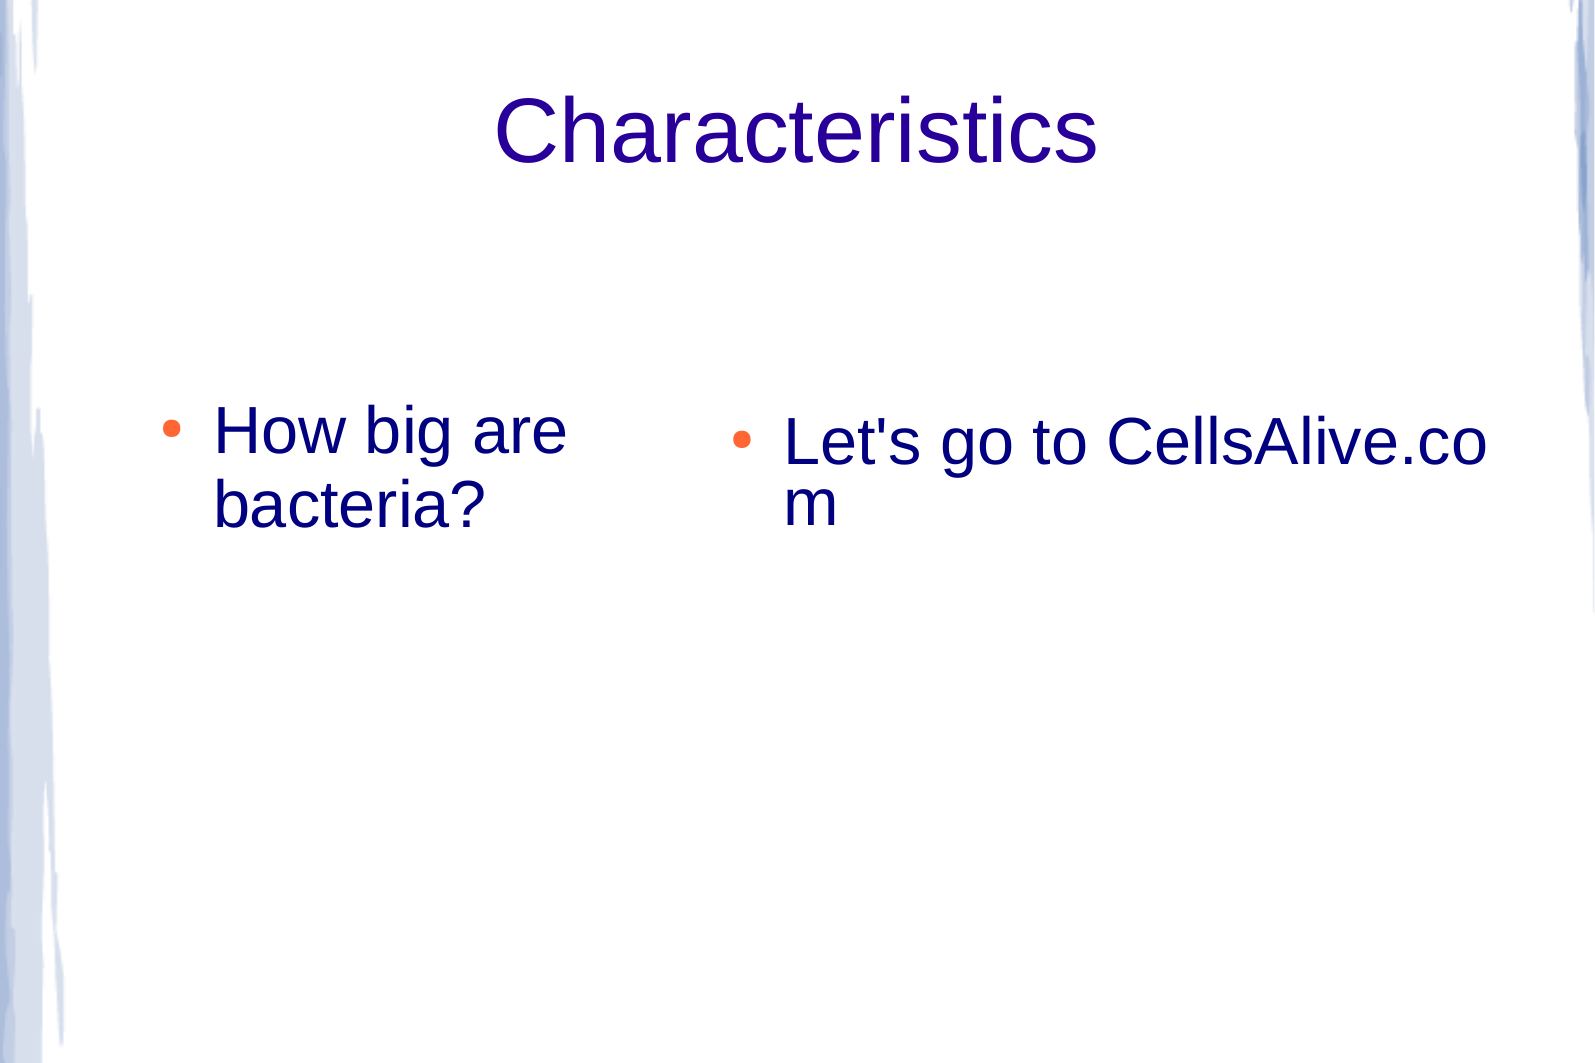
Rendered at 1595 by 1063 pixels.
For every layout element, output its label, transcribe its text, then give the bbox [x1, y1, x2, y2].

list Let's go to CellsAlive.com [712, 300, 1501, 843]
picture [0, 0, 1595, 1063]
title Characteristics [79, 42, 1515, 220]
list How big are bacteria? [142, 288, 782, 831]
